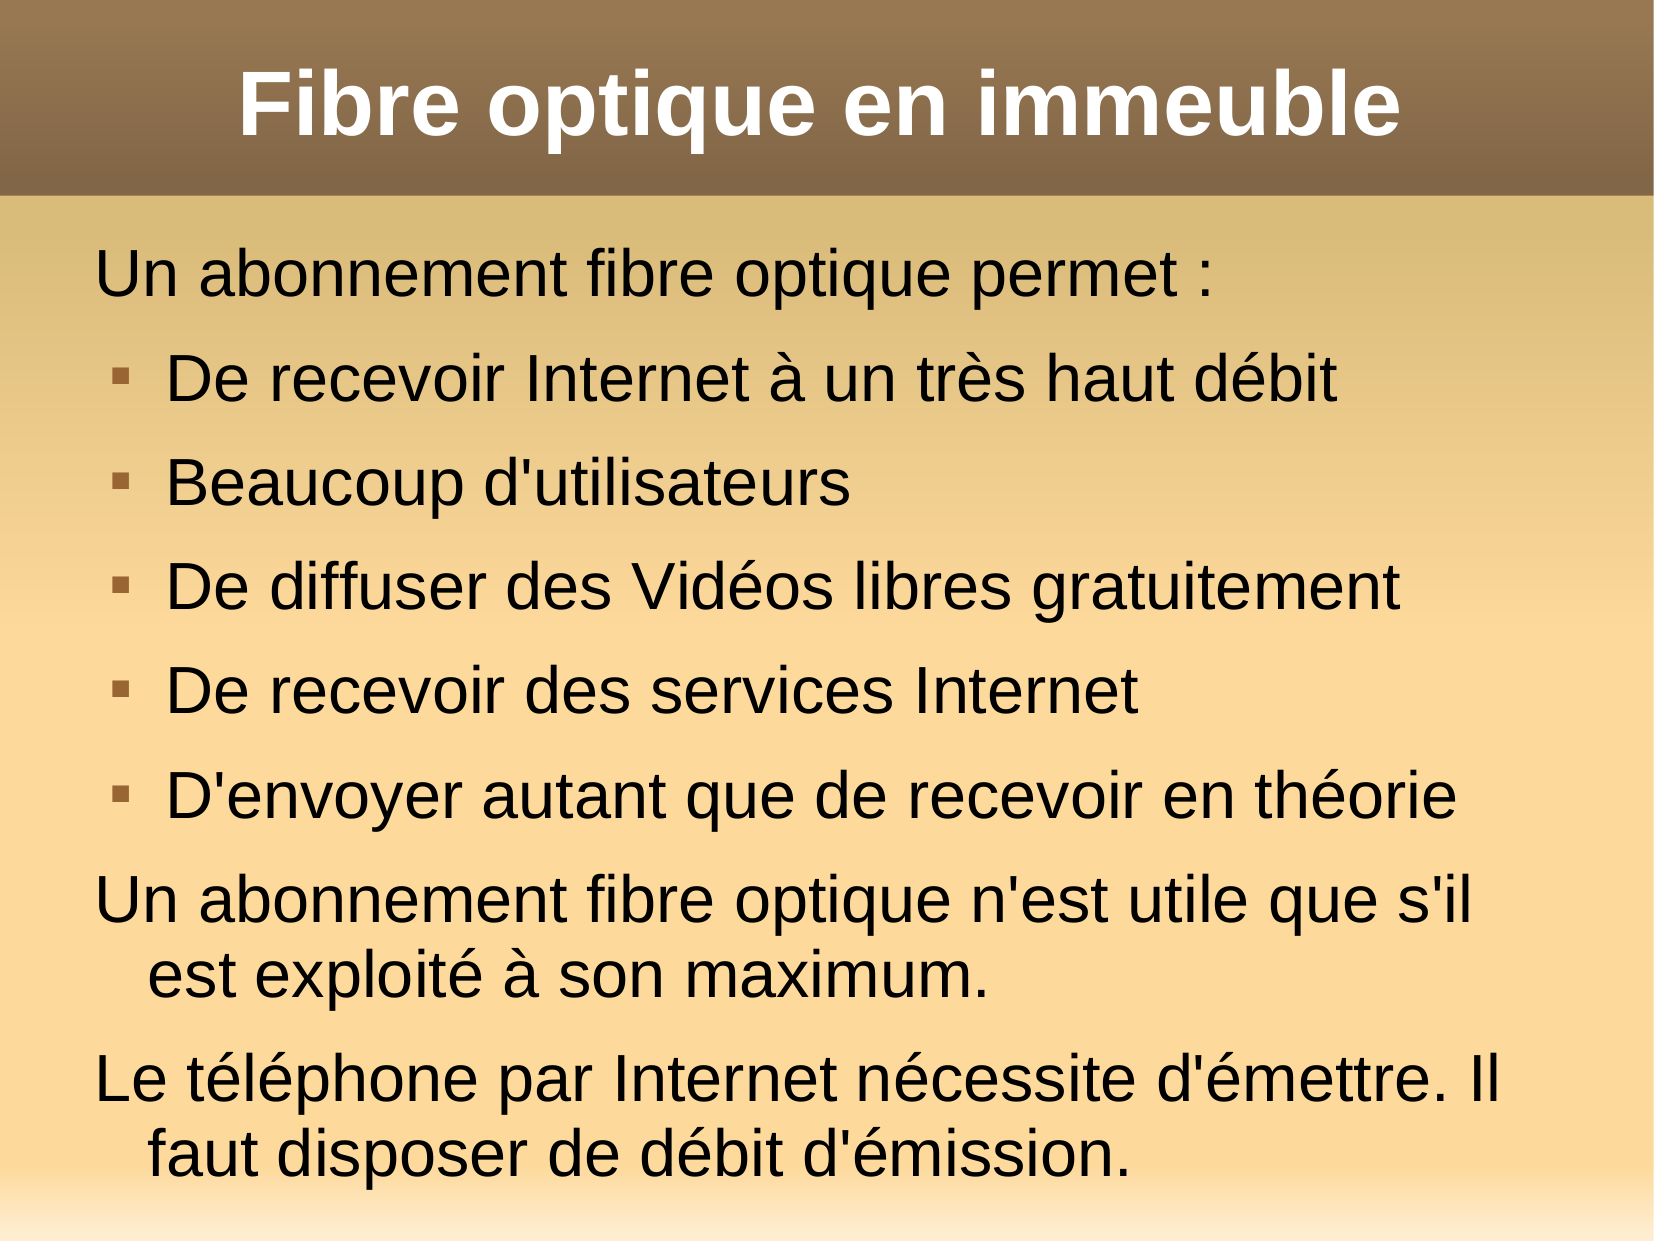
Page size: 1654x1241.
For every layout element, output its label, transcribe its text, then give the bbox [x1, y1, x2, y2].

title Fibre optique en immeuble [76, 0, 1565, 208]
picture [0, 0, 1654, 1241]
list Un abonnement fibre optique permet : De recevoir Internet à un très haut débit Beaucoup d'utilisateurs De diffuser des Vidéos libres gratuitement De recevoir des services Internet D'envoyer autant que de recevoir en théorie Un abonnement fibre optique n'est utile que s'il est exploité à son maximum. Le téléphone par Internet nécessite d'émettre. Il faut disposer de débit d'émission. [76, 236, 1565, 1191]
